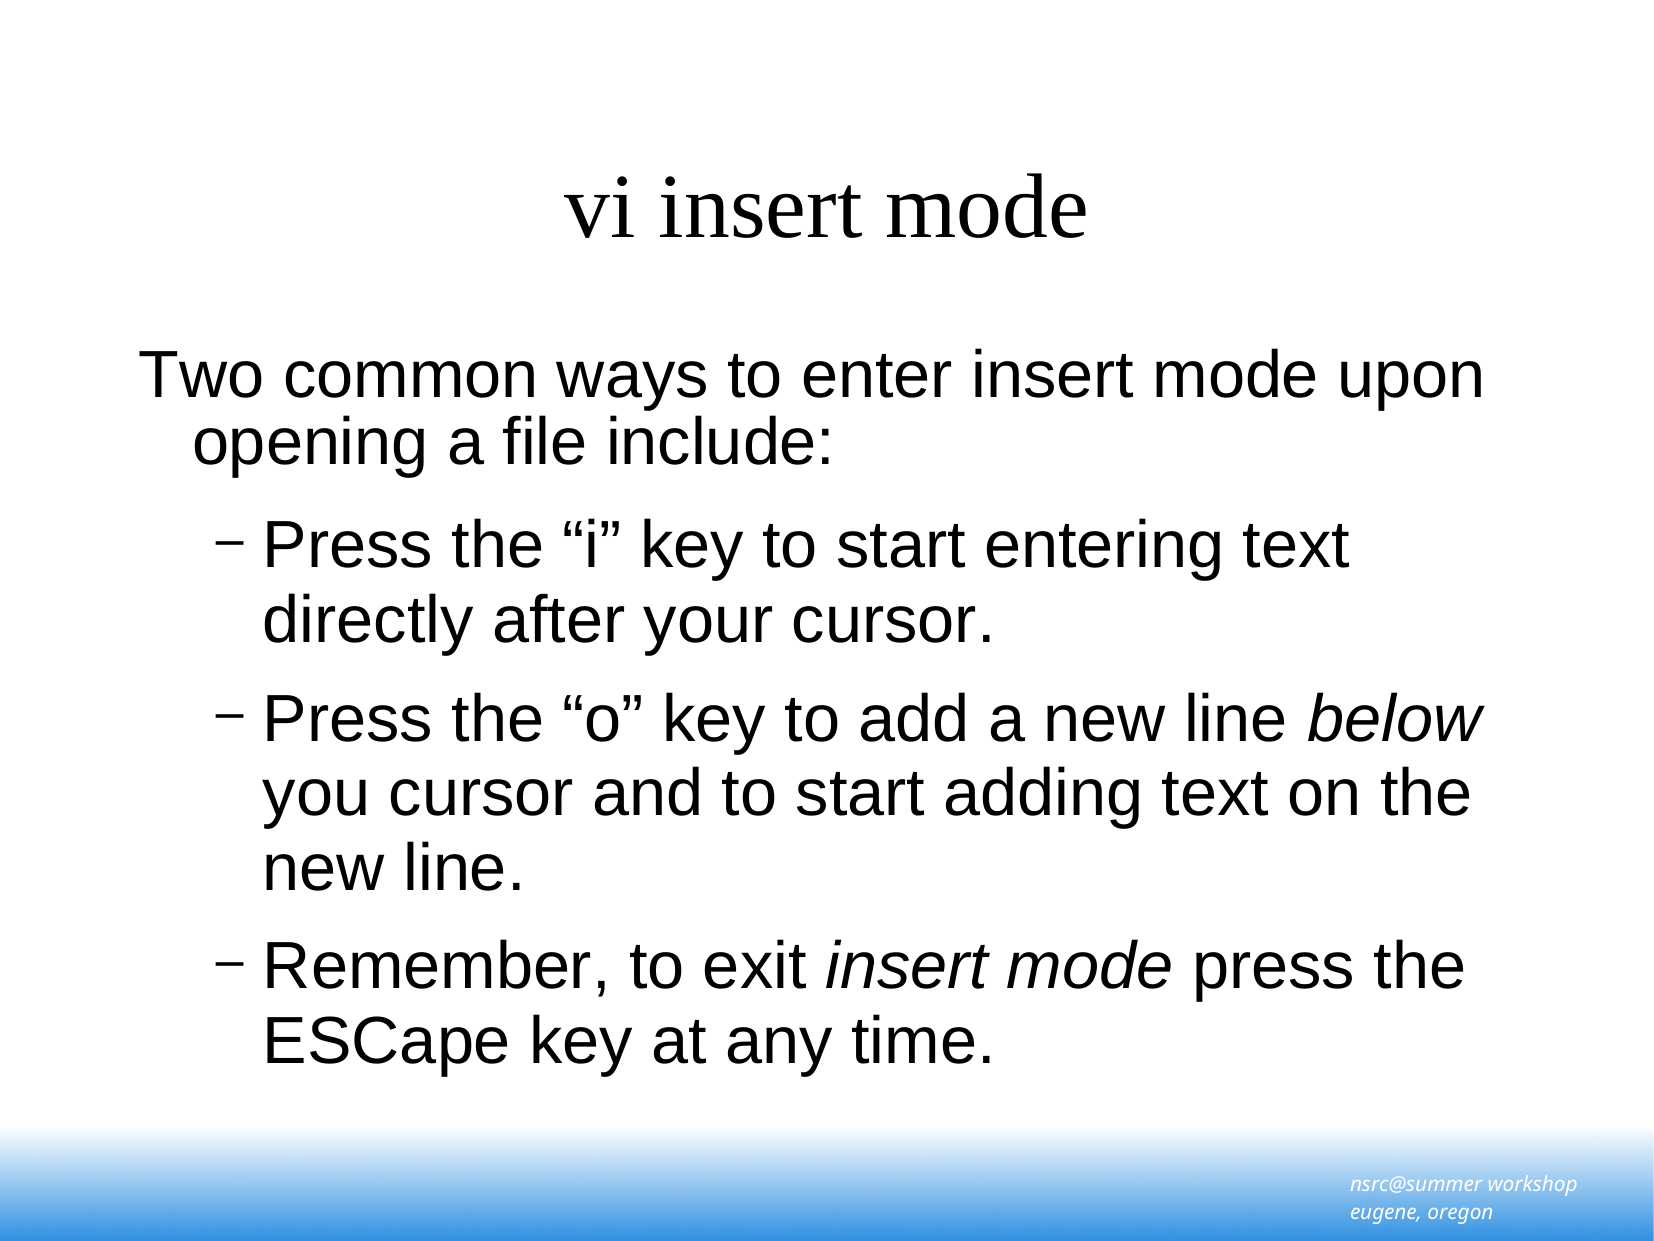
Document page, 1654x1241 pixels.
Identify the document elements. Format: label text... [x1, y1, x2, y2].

title vi insert mode [121, 102, 1534, 311]
list Two common ways to enter insert mode upon opening a file include: Press the “i” key to start entering text directly after your cursor. Press the “o” key to add a new line below you cursor and to start adding text on the new line. Remember, to exit insert mode press the ESCape key at any time. [121, 344, 1534, 1135]
picture [0, 1124, 1654, 1241]
